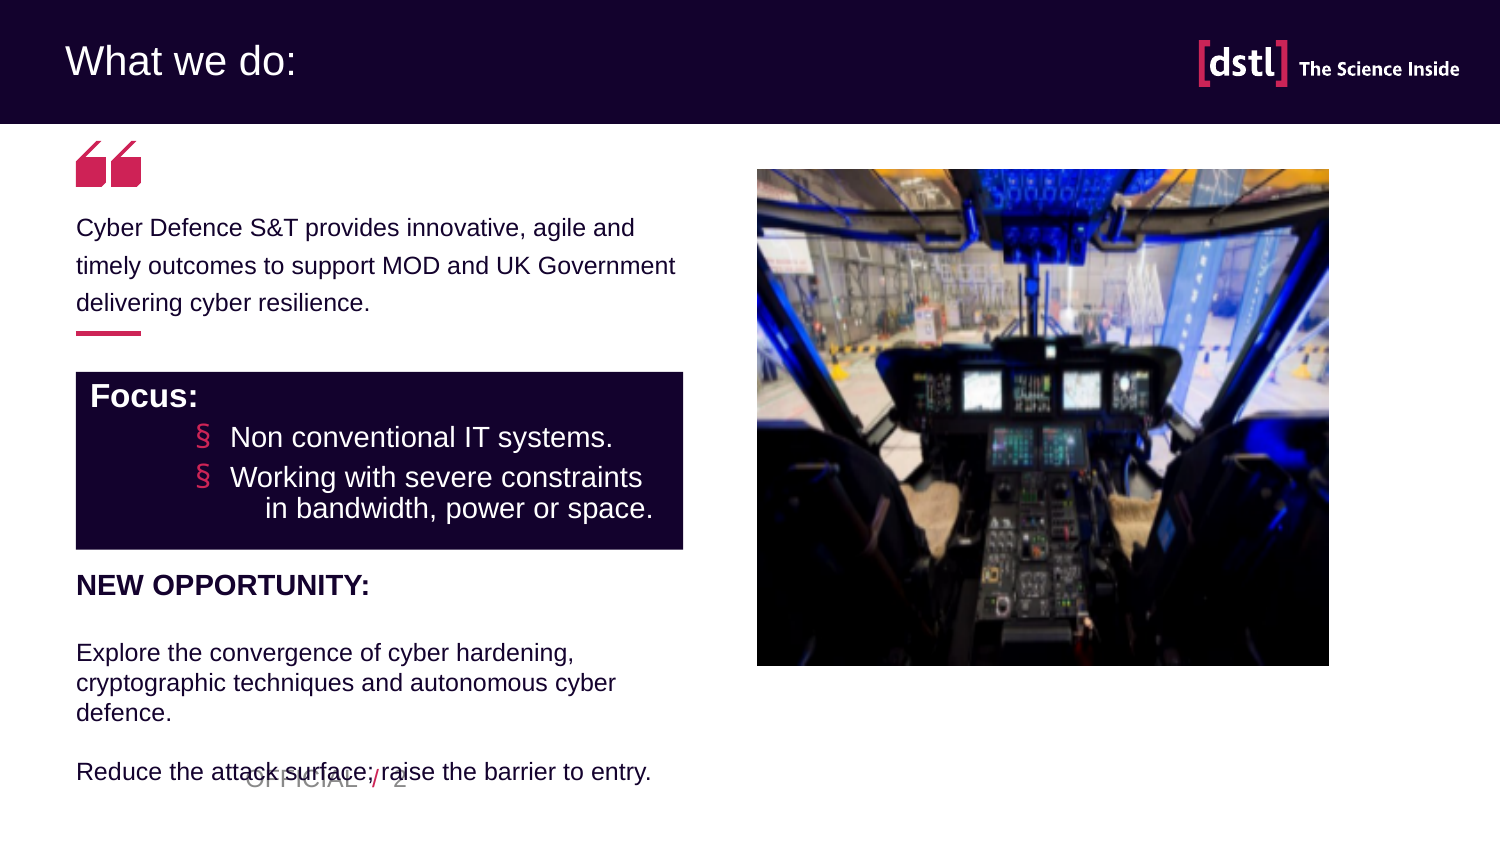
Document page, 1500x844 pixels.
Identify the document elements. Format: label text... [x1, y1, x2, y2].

picture [757, 169, 1329, 666]
text_box OFFICIAL / 2 [230, 754, 1458, 800]
text_box NEW OPPORTUNITY: Explore the convergence of cyber hardening, cryptographic techniques and autonomous cyber defence. Reduce the attack surface; raise the barrier to entry. [76, 566, 683, 786]
picture [75, 140, 141, 187]
text_box Cyber Defence S&T provides innovative, agile and timely outcomes to support MOD and UK Government delivering cyber resilience. [75, 204, 684, 371]
title What we do: [5, 8, 1129, 115]
text_box Focus: Non conventional IT systems. Working with severe constraints in bandwidth, power or space. [75, 371, 684, 550]
